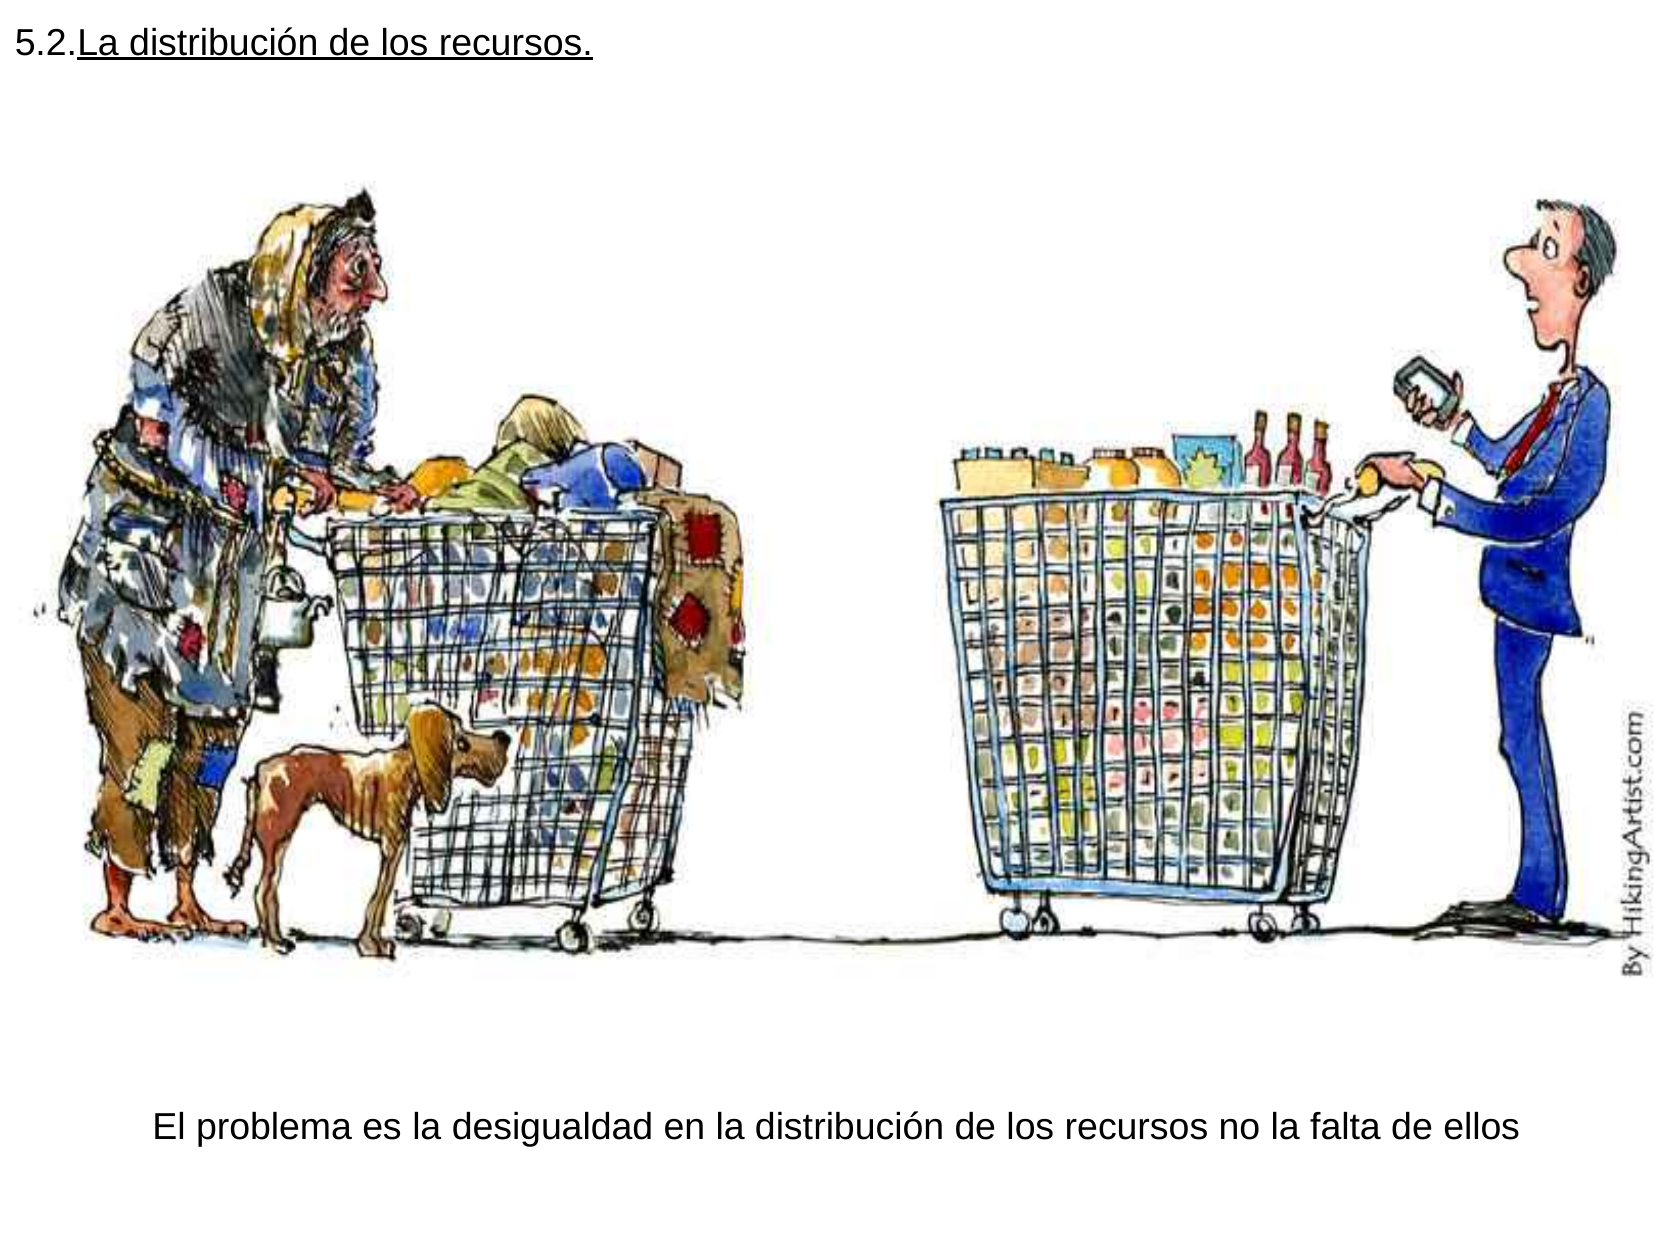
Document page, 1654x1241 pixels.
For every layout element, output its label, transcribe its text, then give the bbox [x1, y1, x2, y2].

text_box El problema es la desigualdad en la distribución de los recursos no la falta de ellos [137, 1098, 1536, 1156]
text_box 5.2.La distribución de los recursos. [0, 14, 608, 71]
picture [18, 163, 1654, 983]
